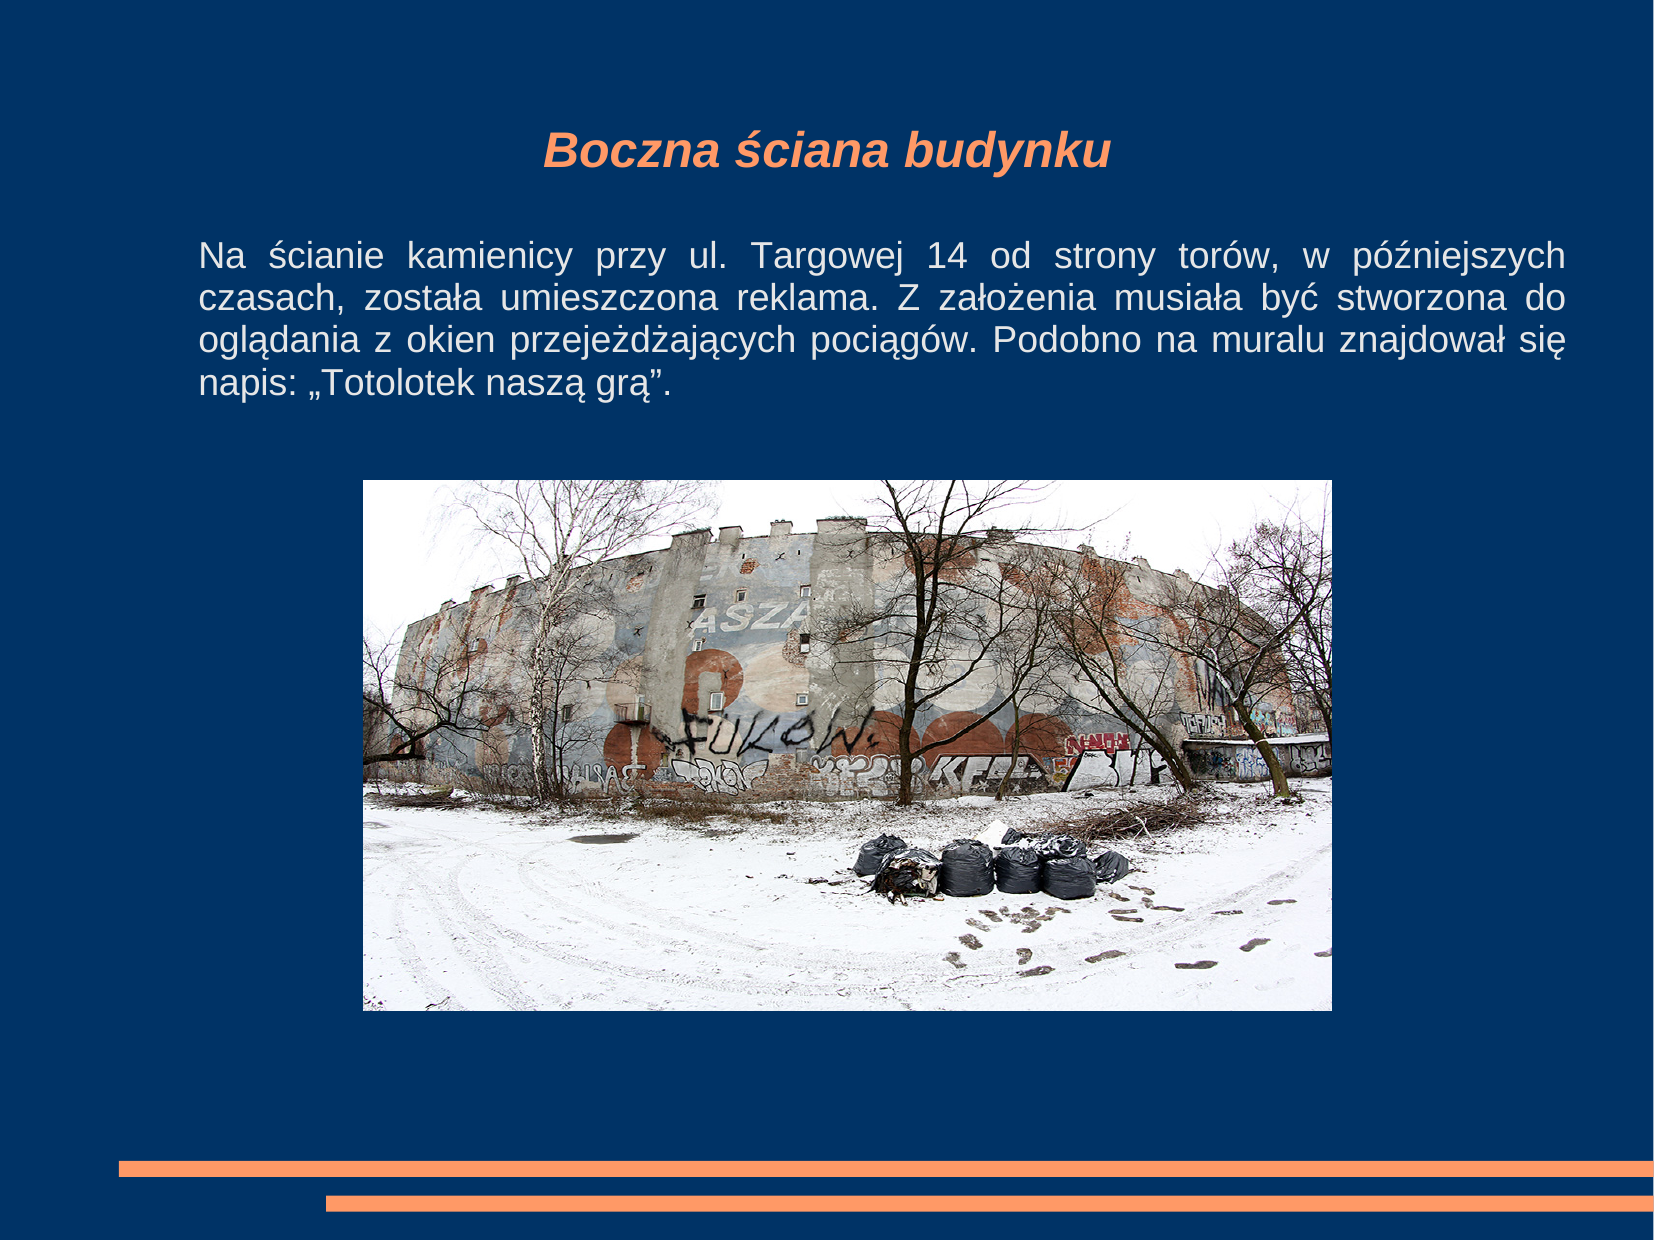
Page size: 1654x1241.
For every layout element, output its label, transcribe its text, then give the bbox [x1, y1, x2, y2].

title Boczna ściana budynku [121, 46, 1534, 254]
list Na ścianie kamienicy przy ul. Targowej 14 od strony torów, w późniejszych czasach, została umieszczona reklama. Z założenia musiała być stworzona do oglądania z okien przejeżdżających pociągów. Podobno na muralu znajdował się napis: „Totolotek naszą grą”. [127, 234, 1567, 1045]
picture [363, 480, 1332, 1011]
